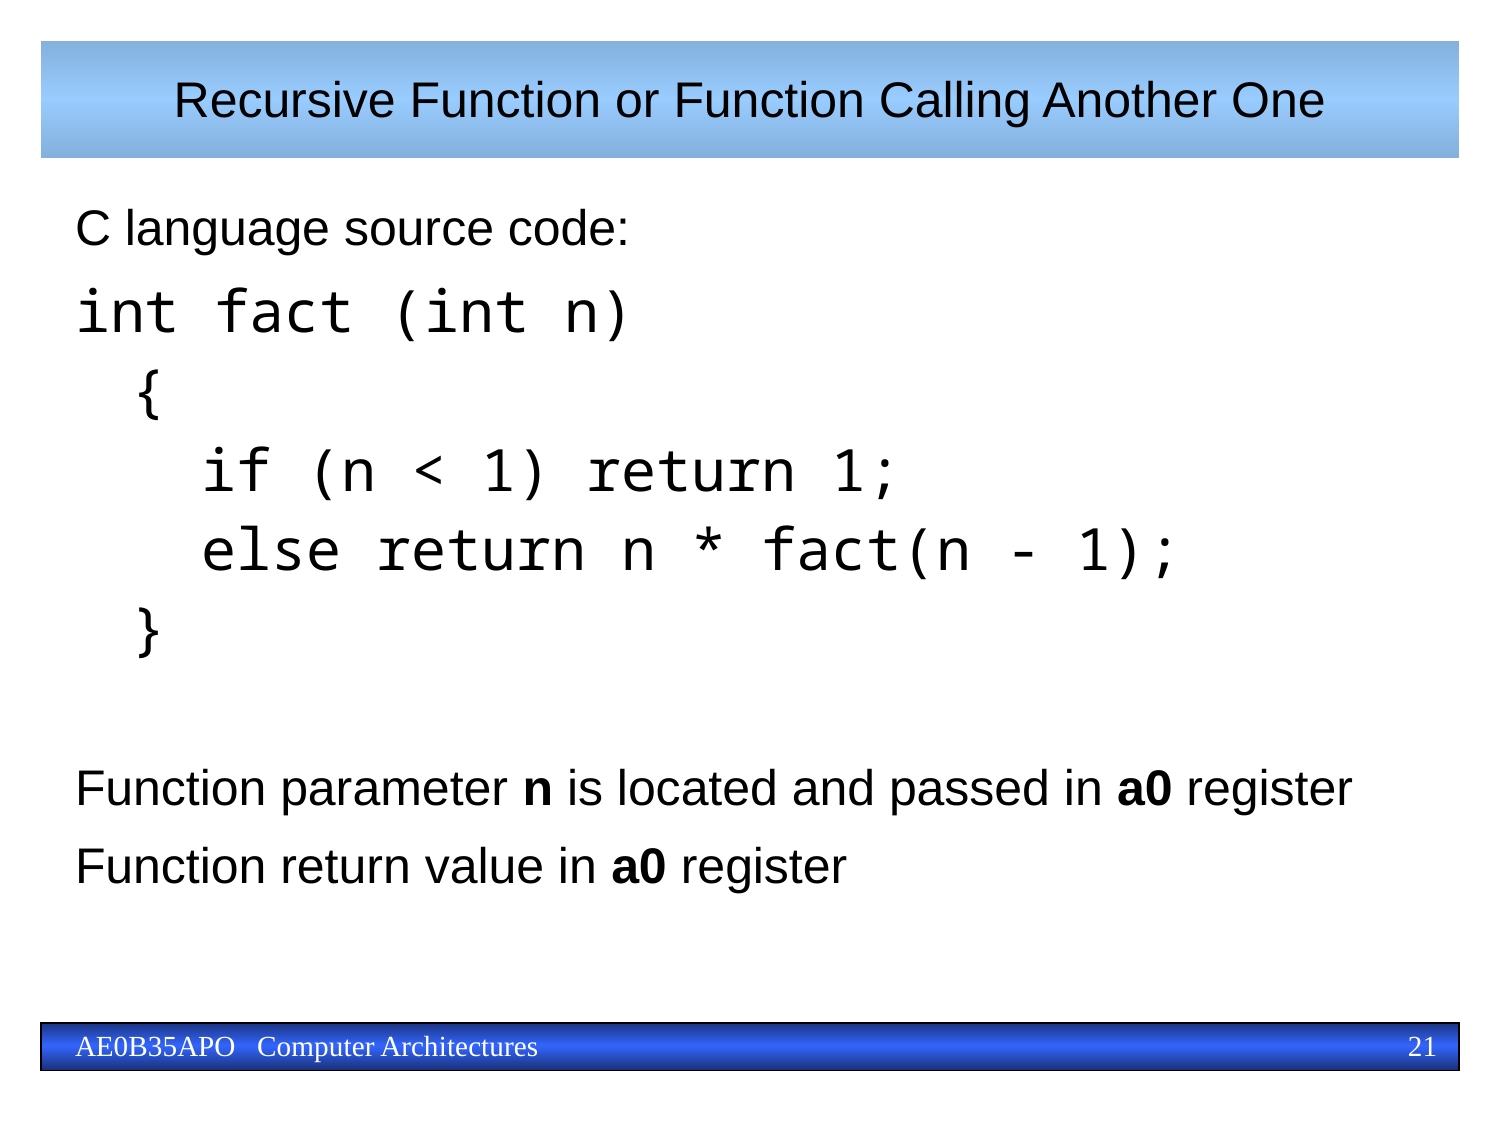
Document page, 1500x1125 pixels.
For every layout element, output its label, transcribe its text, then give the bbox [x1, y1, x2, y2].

list C language source code: int fact (int n) { if (n < 1) return 1; else return n * fact(n - 1); } Function parameter n is located and passed in a0 register Function return value in a0 register [75, 199, 1426, 916]
title Recursive Function or Function Calling Another One [41, 41, 1459, 158]
